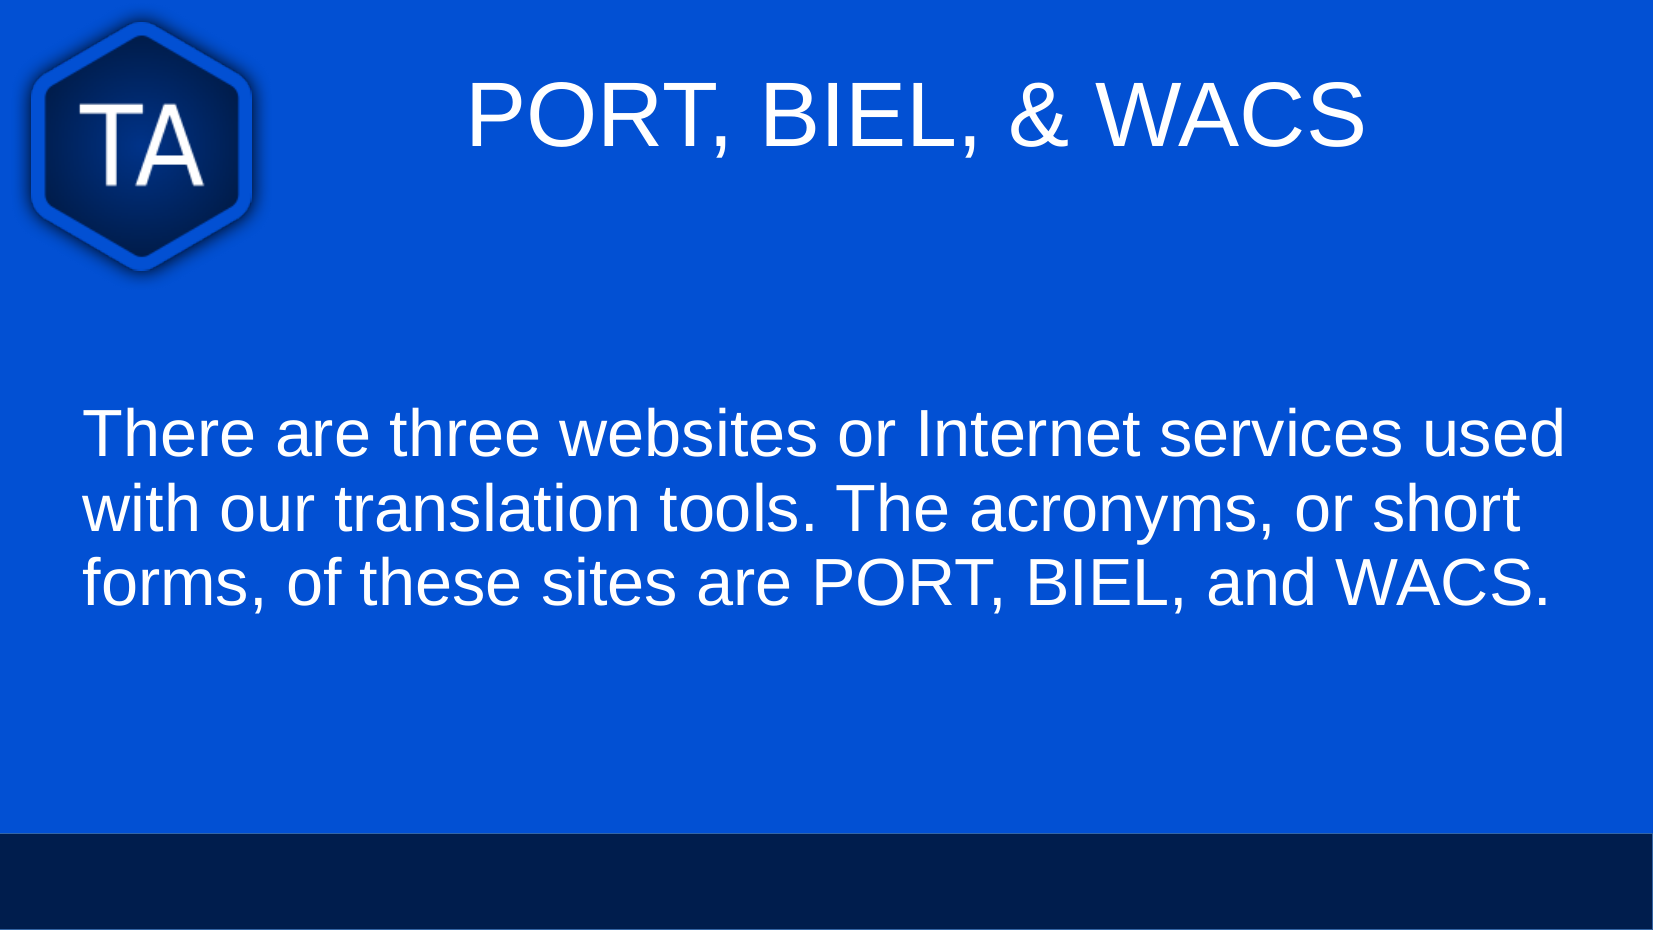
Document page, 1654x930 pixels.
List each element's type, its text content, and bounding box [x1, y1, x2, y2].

picture [31, 22, 252, 271]
list There are three websites or Internet services used with our translation tools. The acronyms, or short forms, of these sites are PORT, BIEL, and WACS. [82, 258, 1571, 757]
title PORT, BIEL, & WACS [263, 37, 1571, 193]
